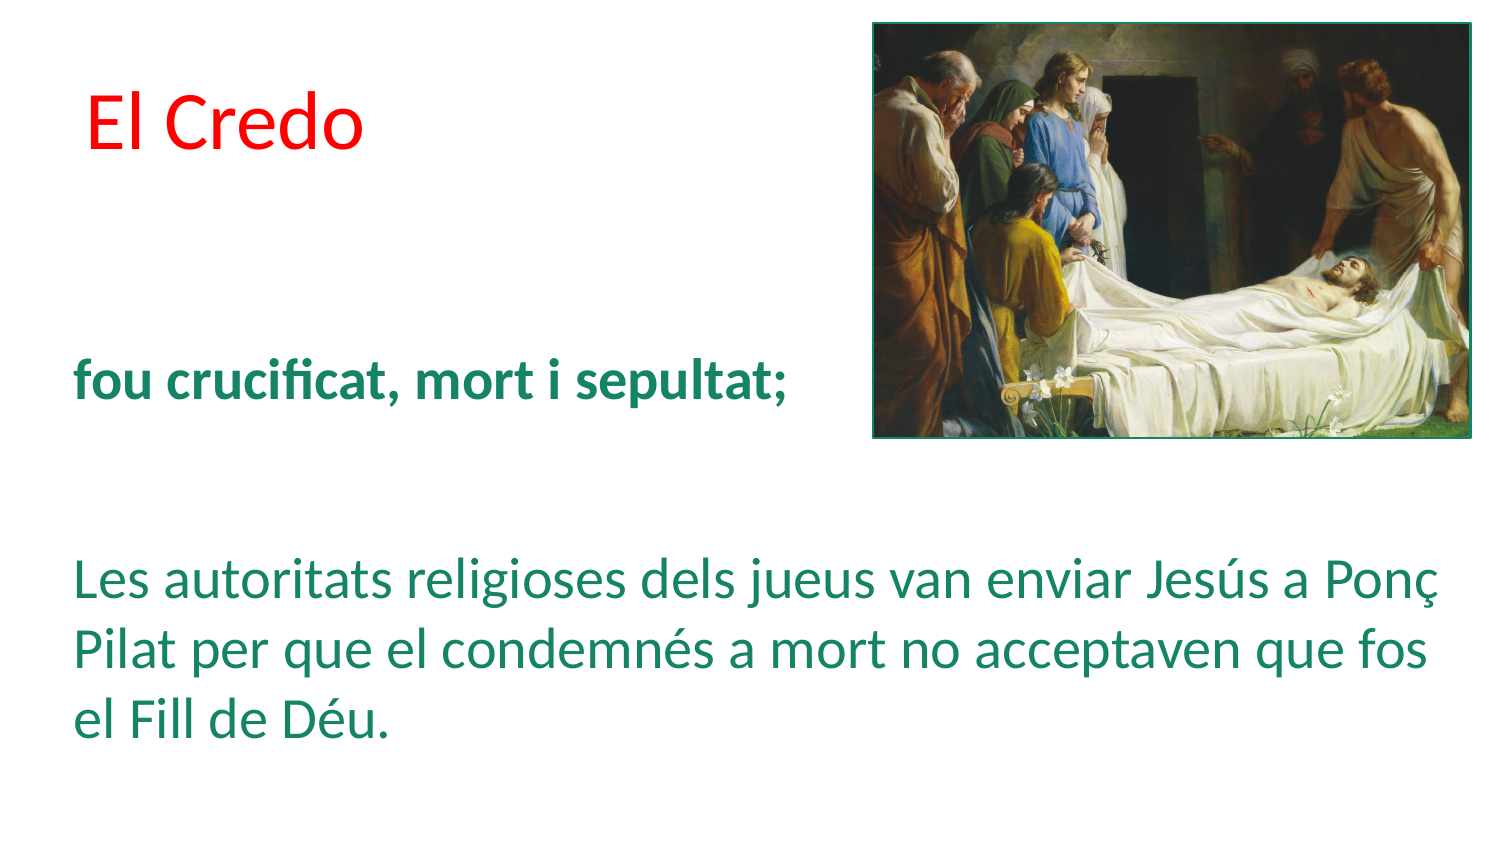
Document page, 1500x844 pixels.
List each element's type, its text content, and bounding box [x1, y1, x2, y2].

text_box El Credo [70, 59, 638, 158]
picture [874, 23, 1470, 437]
text_box fou crucificat, mort i sepultat; Les autoritats religioses dels jueus van enviar Jesús a Ponç Pilat per que el condemnés a mort no acceptaven que fos el Fill de Déu. [58, 333, 1465, 758]
